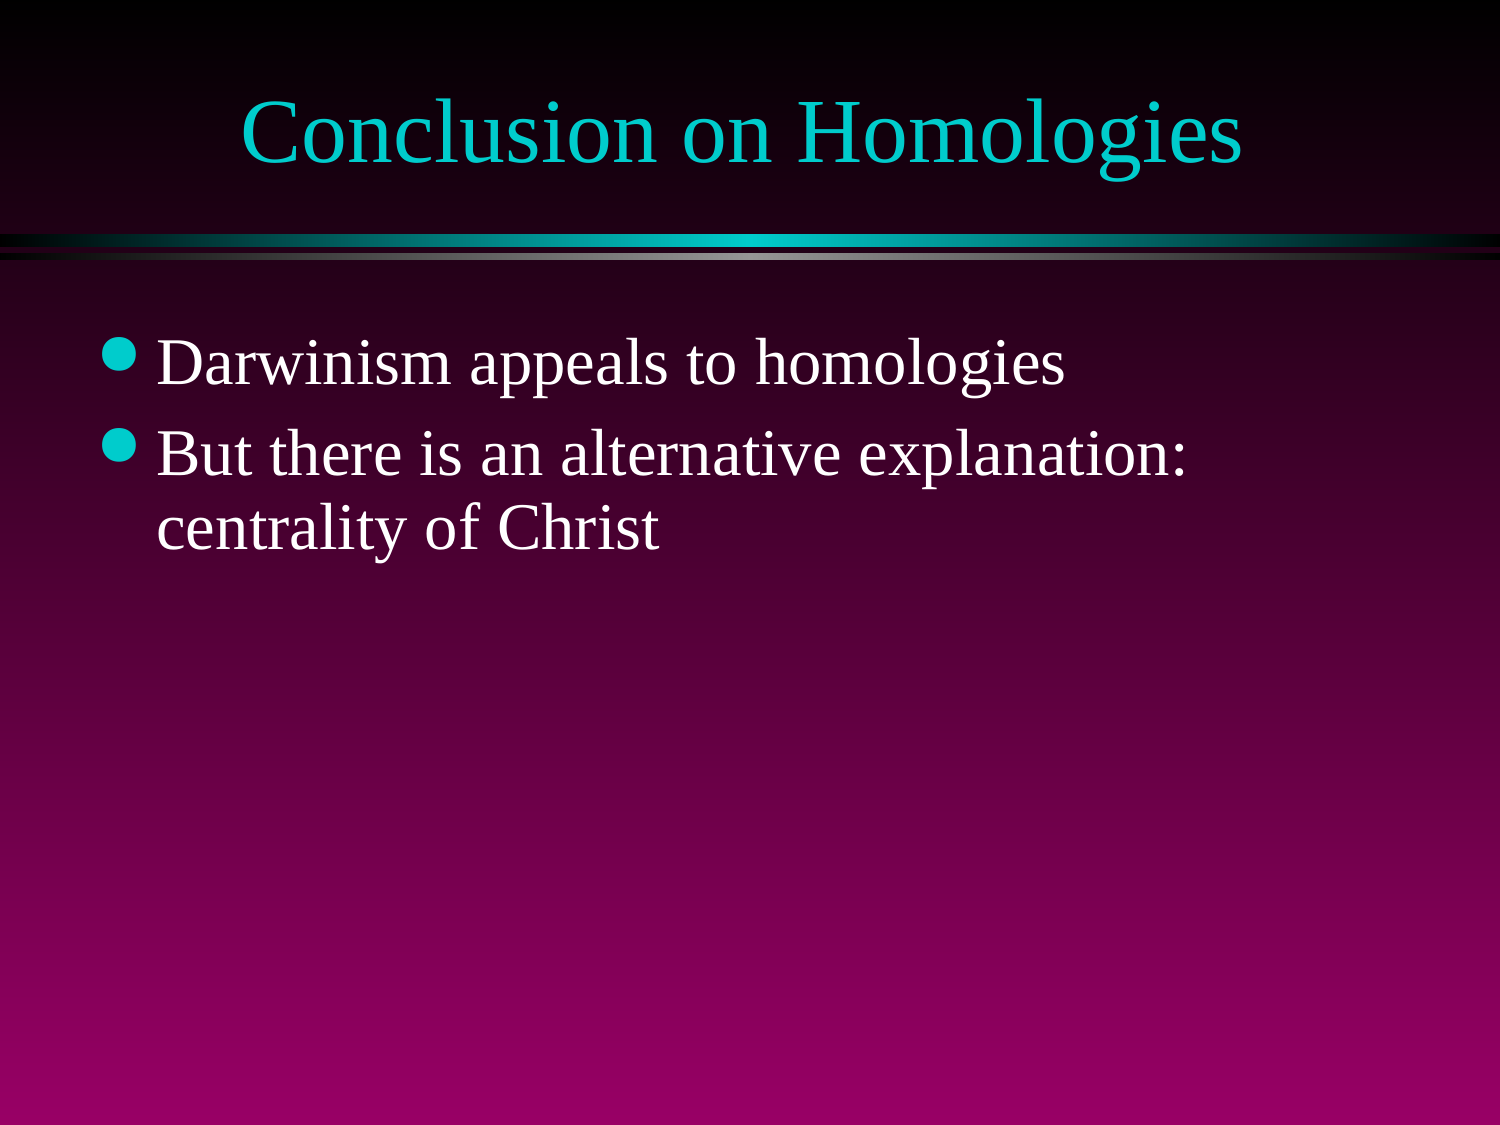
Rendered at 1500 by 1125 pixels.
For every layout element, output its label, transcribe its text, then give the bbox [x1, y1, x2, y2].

list Darwinism appeals to homologies But there is an alternative explanation: centrality of Christ [99, 324, 1388, 978]
title Conclusion on Homologies [99, 37, 1388, 225]
